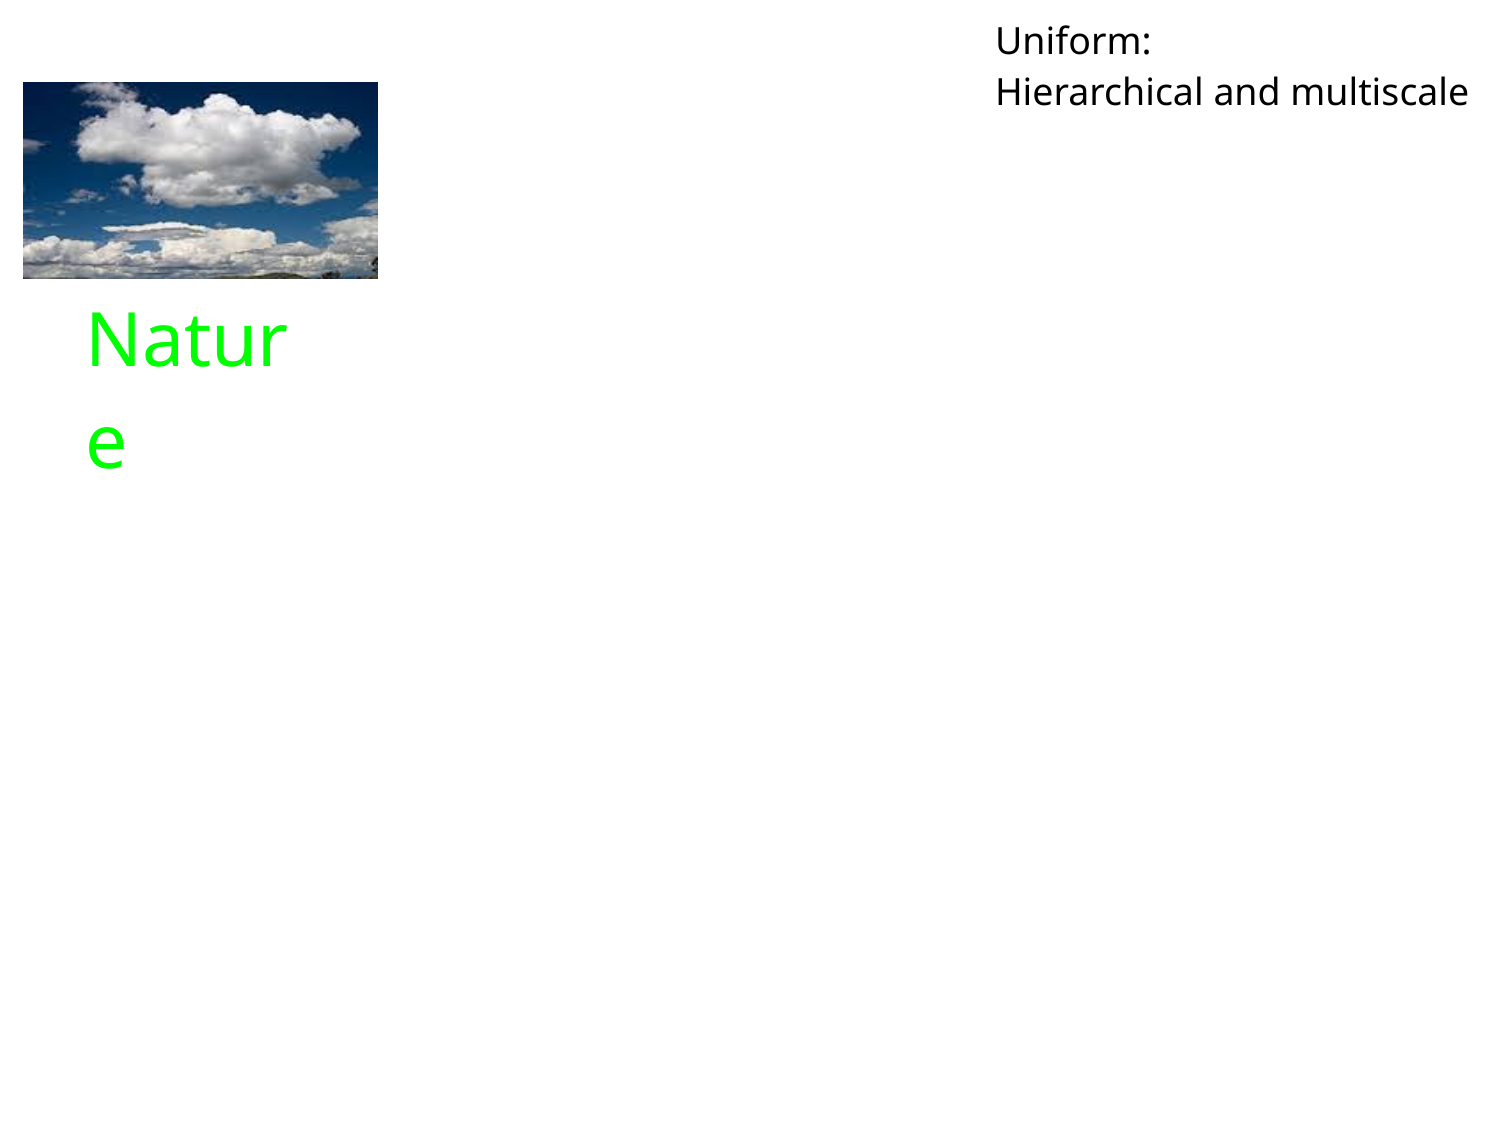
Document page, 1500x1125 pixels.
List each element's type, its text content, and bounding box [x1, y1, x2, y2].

picture [23, 82, 378, 279]
text_box Nature [70, 279, 331, 407]
text_box Uniform: Hierarchical and multiscale [980, 7, 1493, 107]
